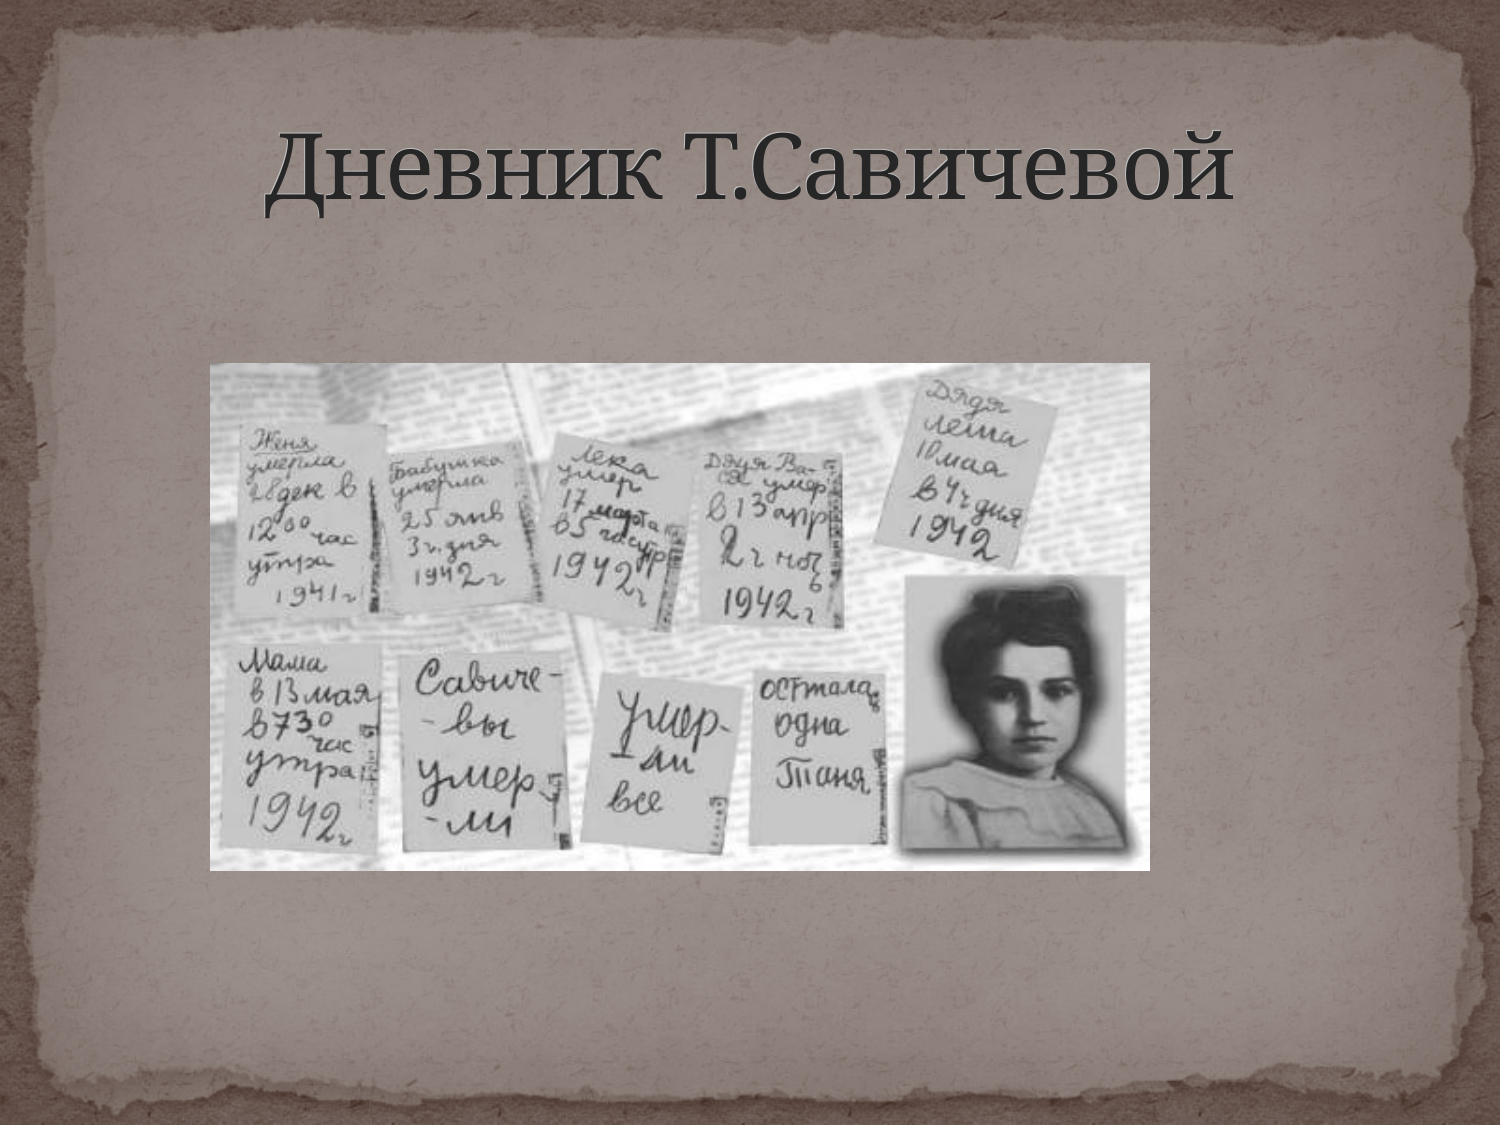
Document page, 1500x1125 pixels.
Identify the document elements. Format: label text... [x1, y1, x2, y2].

title Дневник Т.Савичевой [75, 24, 1426, 225]
picture [210, 363, 1150, 871]
